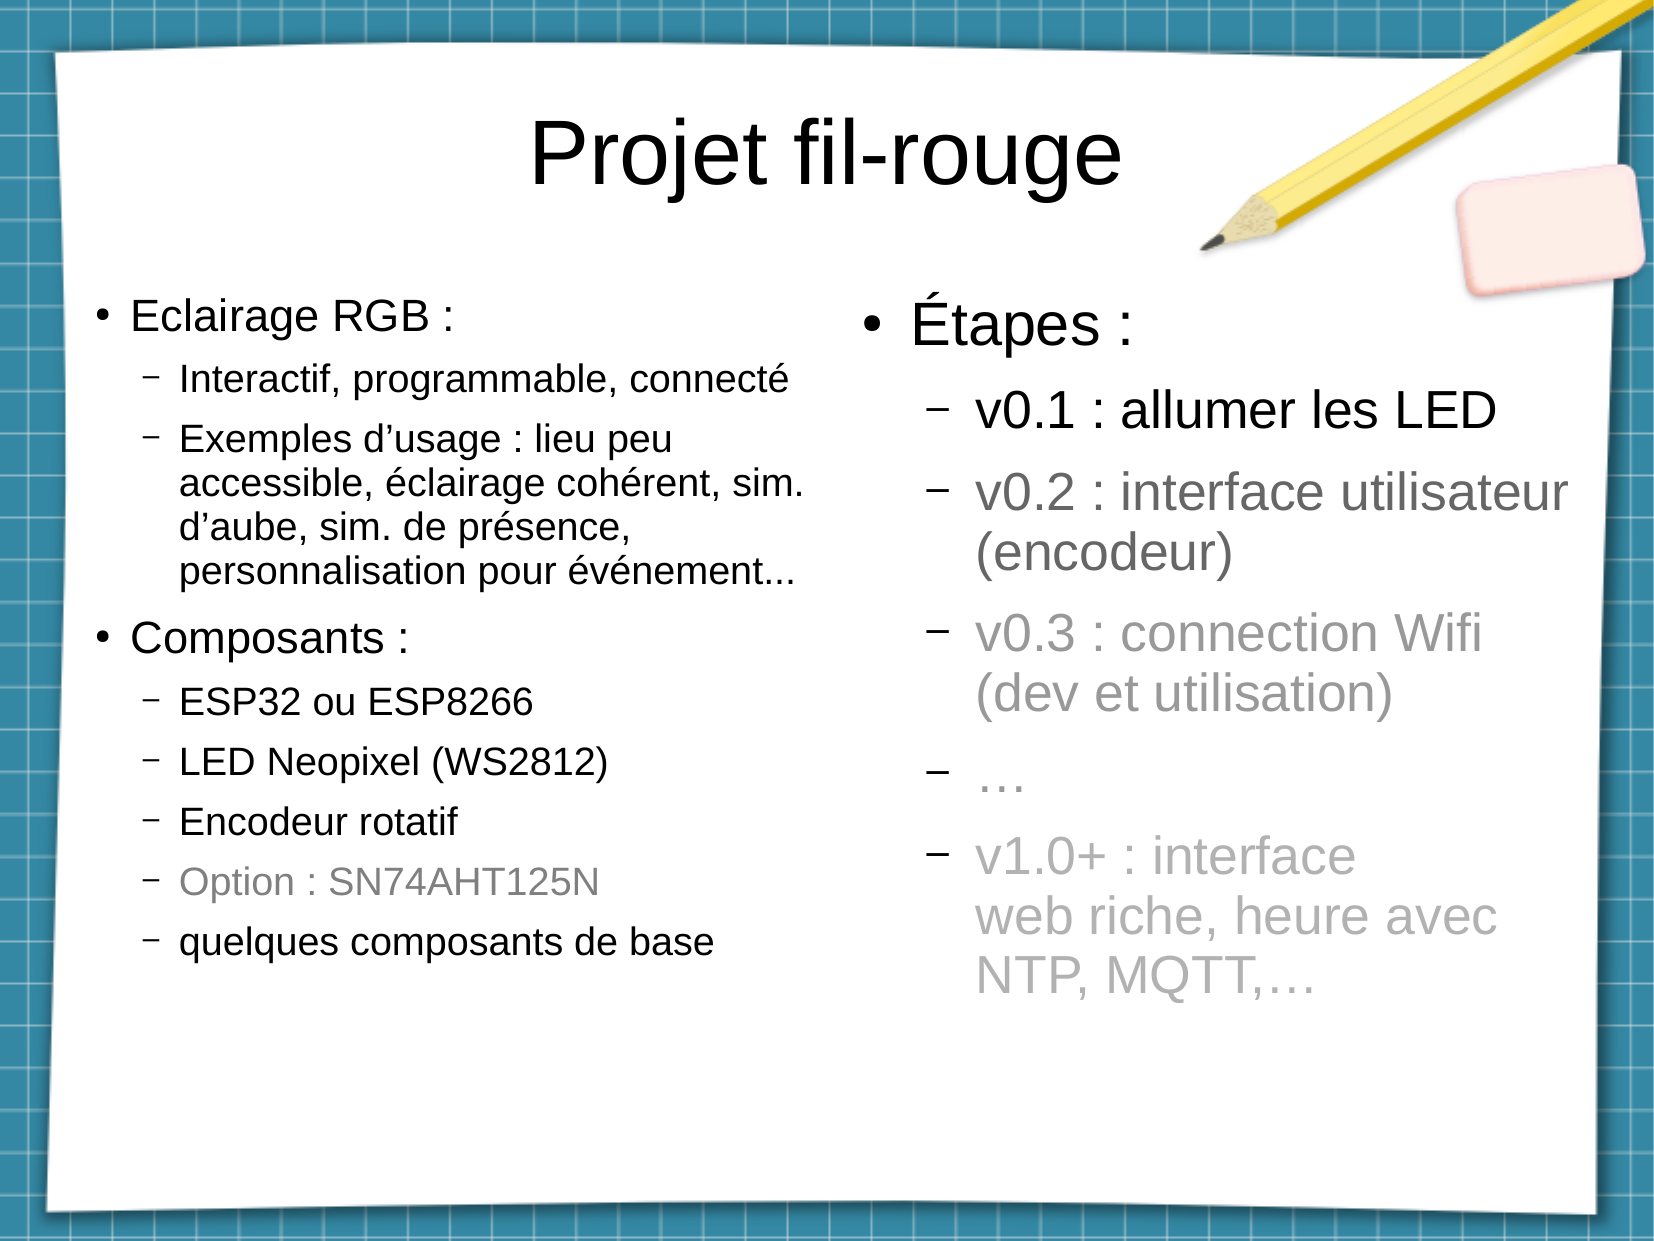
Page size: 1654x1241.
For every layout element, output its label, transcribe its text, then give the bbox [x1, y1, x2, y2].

list Étapes : v0.1 : allumer les LED v0.2 : interface utilisateur (encodeur) v0.3 : connection Wifi (dev et utilisation) … v1.0+ : interface web riche, heure avec NTP, MQTT,… [845, 290, 1572, 1010]
picture [0, 0, 1654, 1241]
title Projet fil-rouge [82, 49, 1571, 257]
list Eclairage RGB : Interactif, programmable, connecté Exemples d’usage : lieu peu accessible, éclairage cohérent, sim. d’aube, sim. de présence, personnalisation pour événement... Composants : ESP32 ou ESP8266 LED Neopixel (WS2812) Encodeur rotatif Option : SN74AHT125N quelques composants de base [82, 290, 809, 1010]
